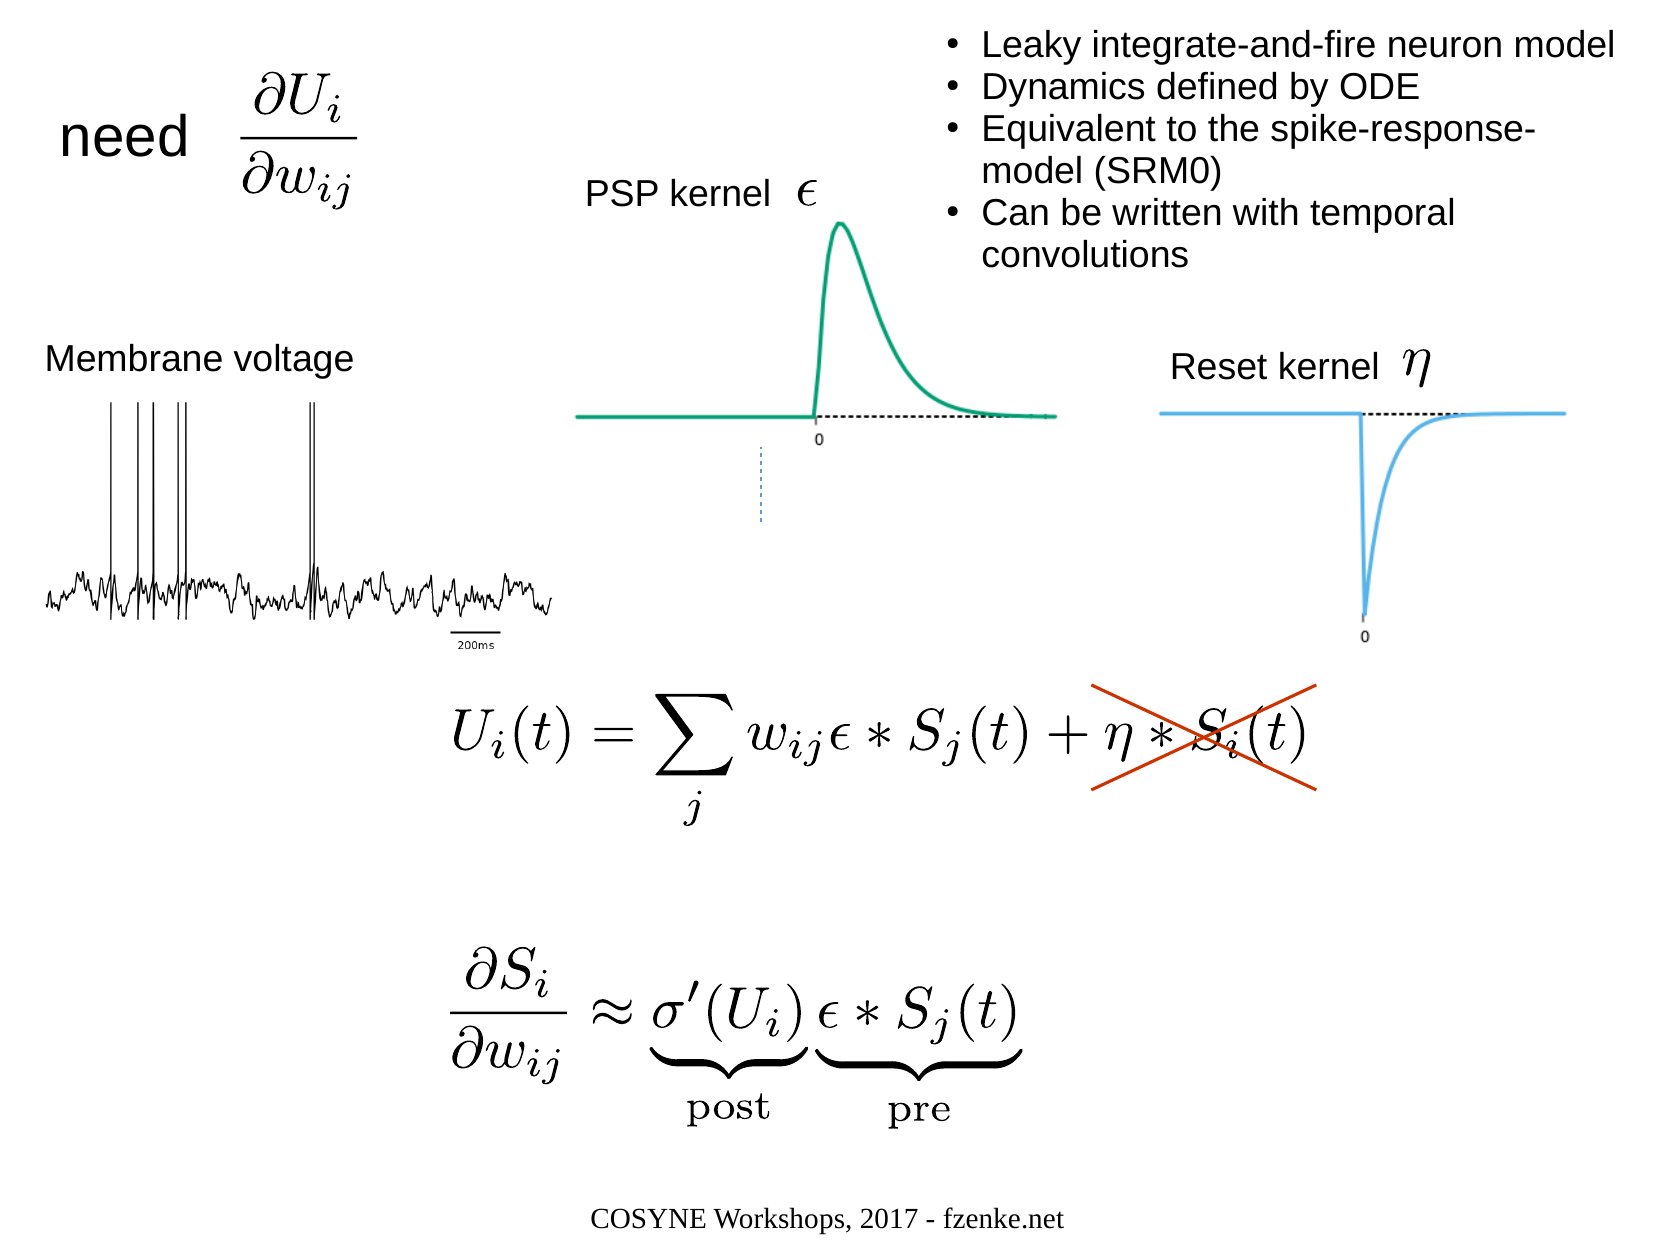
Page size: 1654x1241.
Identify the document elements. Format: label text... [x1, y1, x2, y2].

picture [29, 205, 1082, 659]
text_box [1401, 349, 1433, 388]
text_box [240, 71, 358, 210]
text_box Reset kernel [1155, 338, 1516, 396]
text_box Membrane voltage [29, 330, 390, 387]
text_box [1104, 688, 1303, 735]
picture [1138, 395, 1591, 654]
text_box [795, 180, 819, 206]
text_box need [45, 96, 256, 177]
text_box PSP kernel [570, 165, 931, 222]
text_box [450, 946, 1023, 1129]
text_box [1209, 691, 1310, 784]
text_box [450, 688, 1310, 827]
text_box Leaky integrate-and-fire neuron model Dynamics defined by ODE Equivalent to the spike-response-model (SRM0) Can be written with temporal convolutions [931, 16, 1637, 284]
